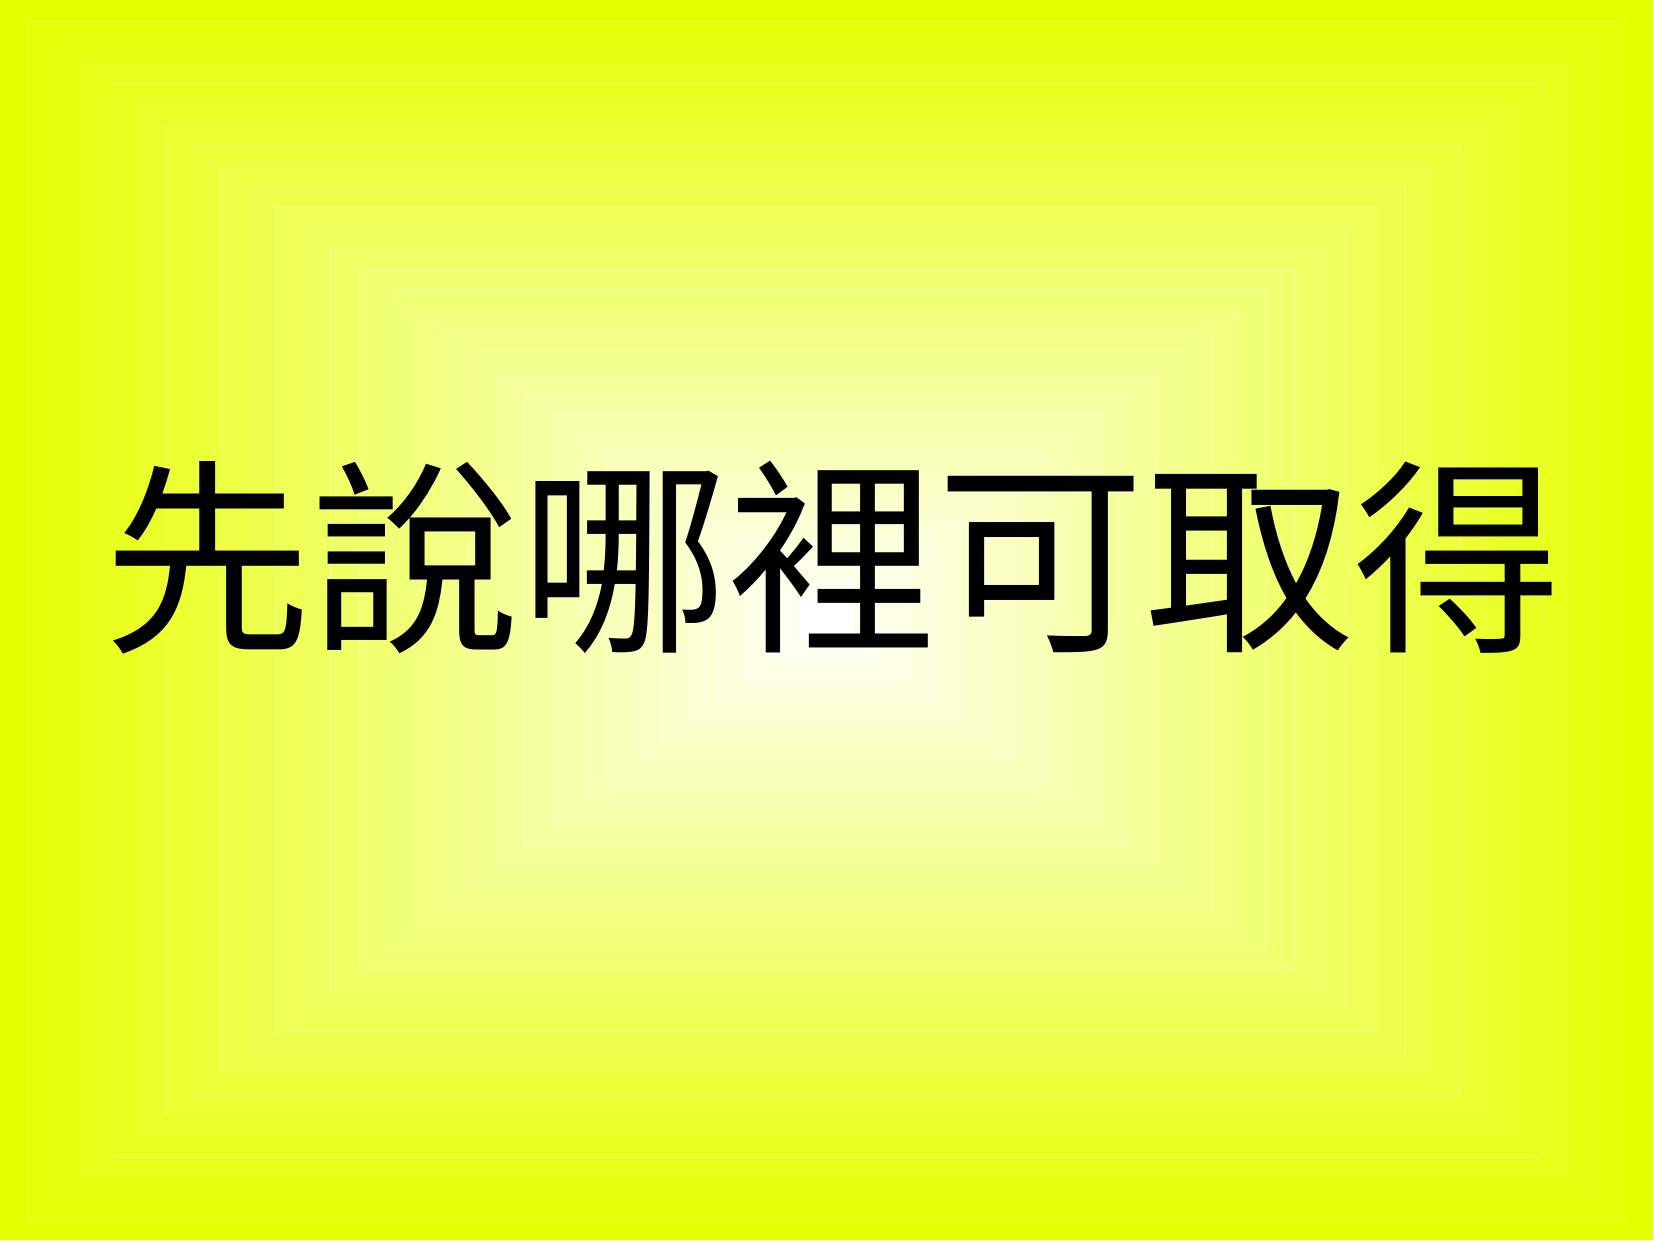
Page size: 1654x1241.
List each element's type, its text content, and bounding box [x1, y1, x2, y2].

title 先說哪裡可取得 [88, 441, 1577, 650]
